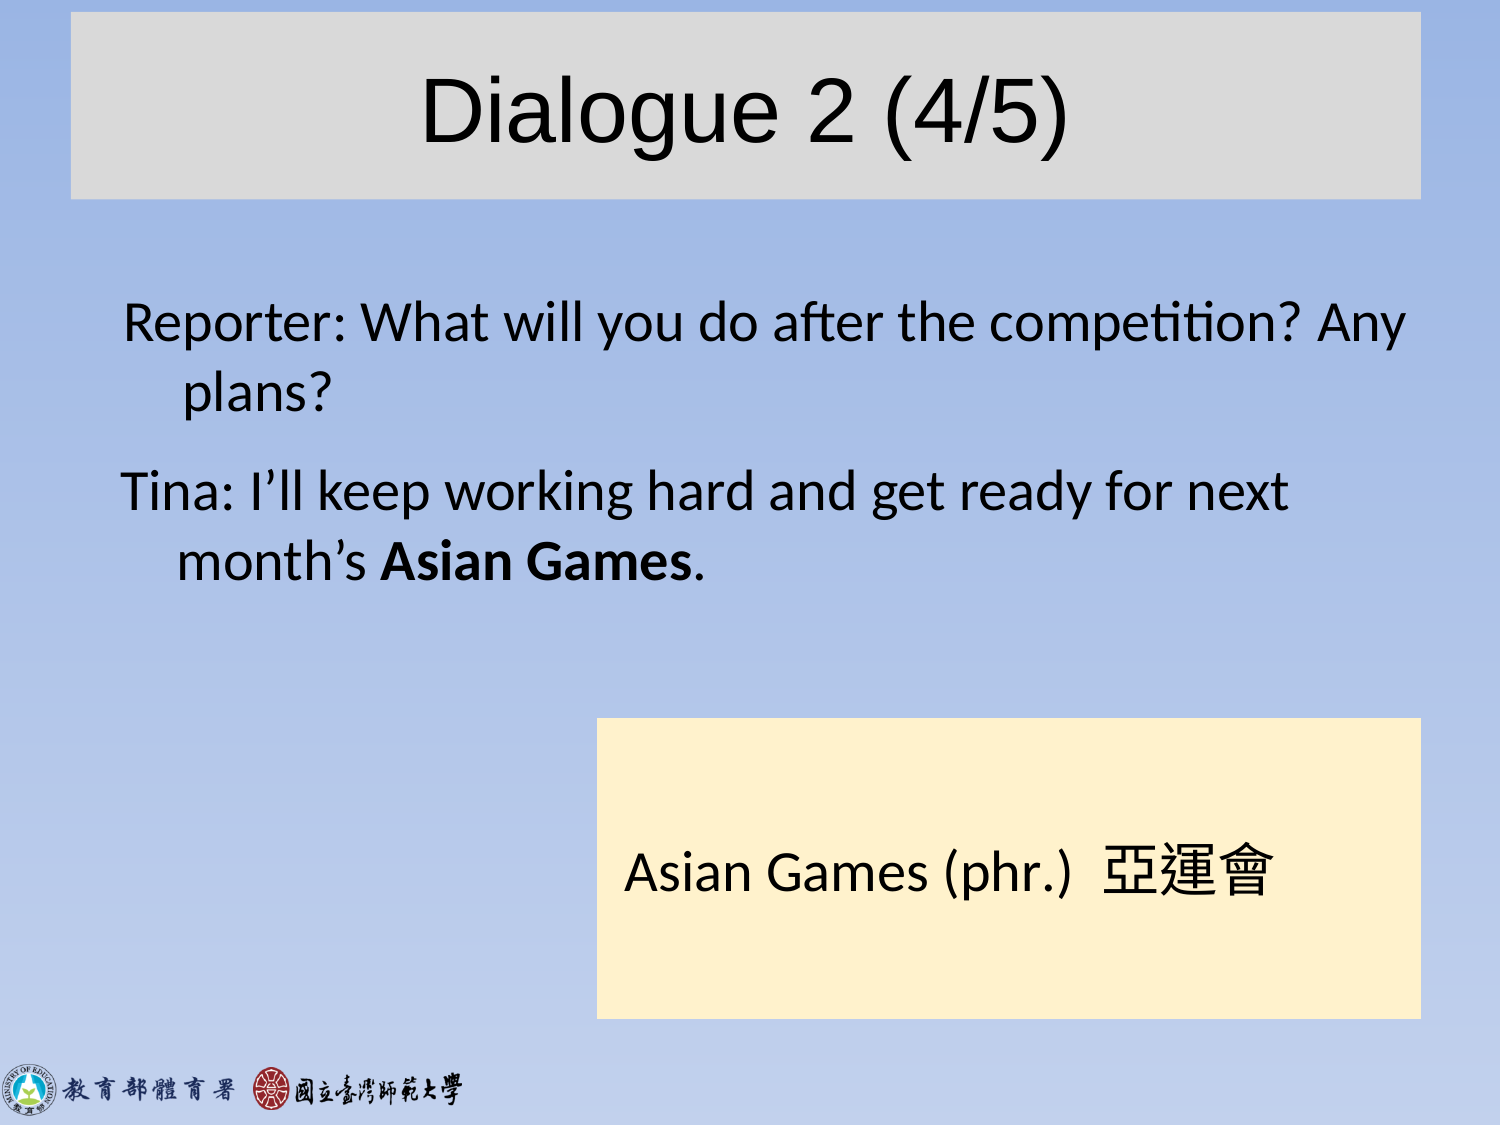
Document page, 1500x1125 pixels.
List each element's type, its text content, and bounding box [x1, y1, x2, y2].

title Dialogue 2 (4/5) [70, 11, 1421, 200]
text_box Asian Games (phr.) 亞運會 [597, 718, 1421, 1019]
list Reporter: What will you do after the competition? Any plans? Tina: I’ll keep working hard and get ready for next month’s Asian Games. [49, 275, 1443, 1062]
